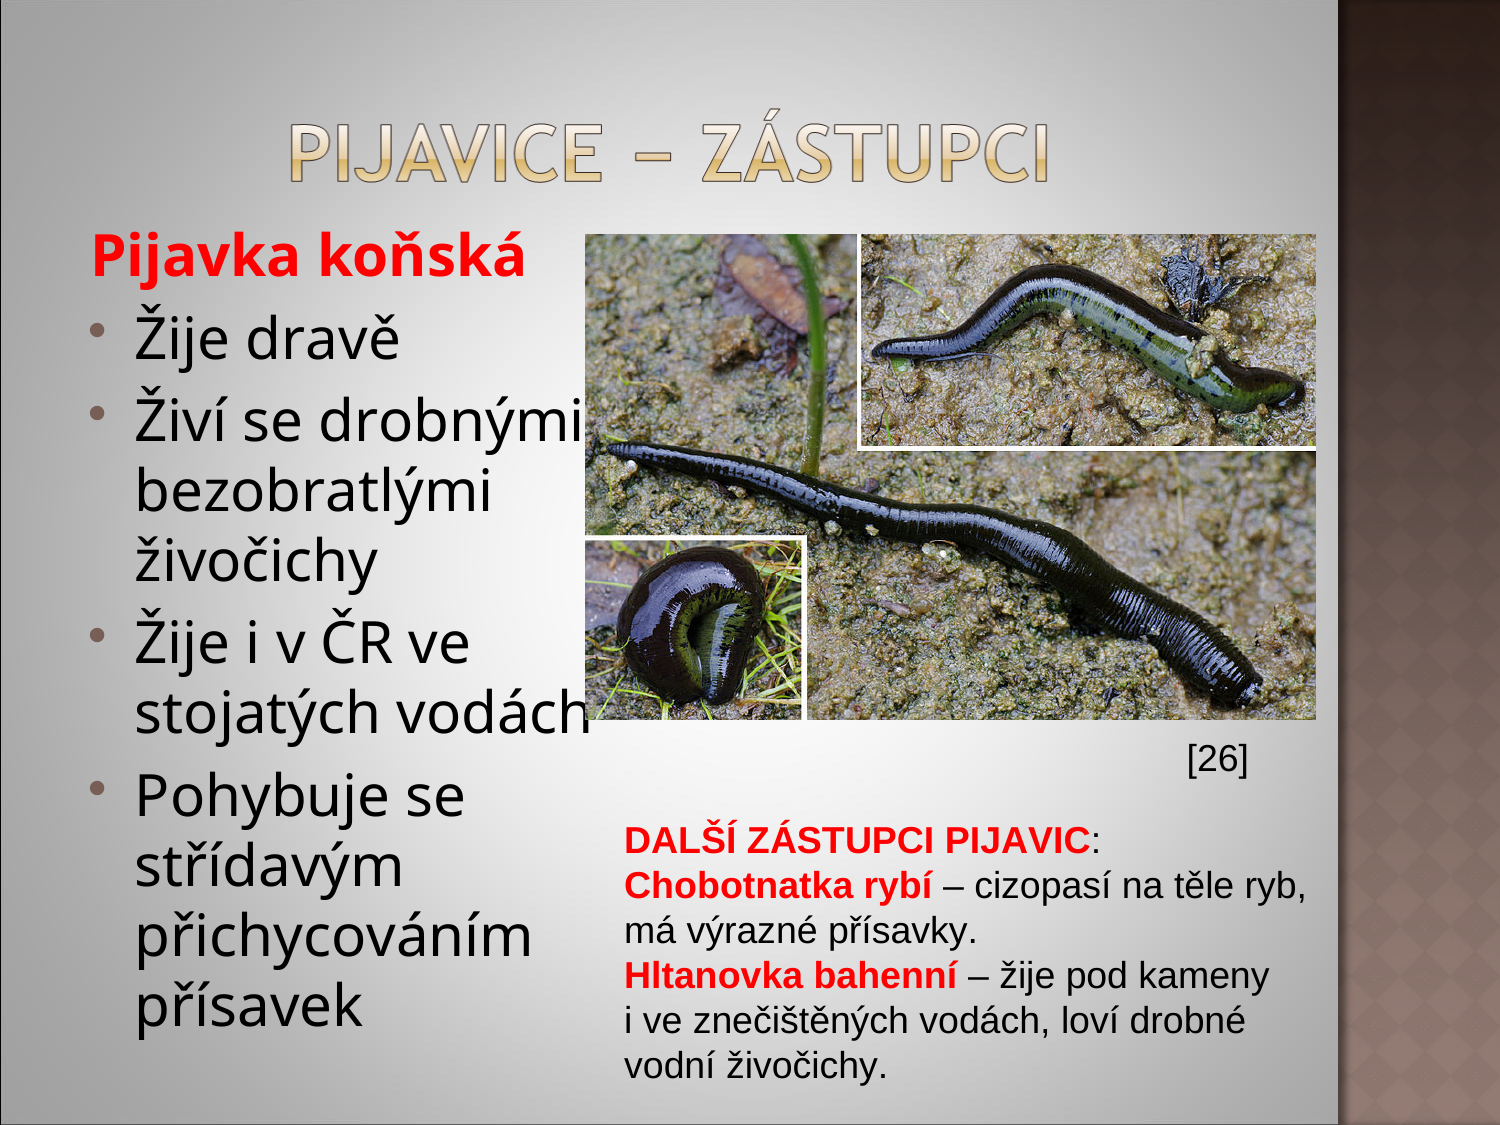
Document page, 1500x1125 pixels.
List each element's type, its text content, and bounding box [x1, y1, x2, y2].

list Pijavka koňská Žije dravě Živí se drobnými bezobratlými živočichy Žije i v ČR ve stojatých vodách Pohybuje se střídavým přichycováním přísavek [74, 210, 653, 1046]
text_box [73, 52, 1265, 201]
text_box [585, 234, 1316, 720]
text_box DALŠÍ ZÁSTUPCI PIJAVIC: Chobotnatka rybí – cizopasí na těle ryb, má výrazné přísavky. Hltanovka bahenní – žije pod kameny i ve znečištěných vodách, loví drobné vodní živočichy. [609, 808, 1376, 1094]
text_box [26] [1171, 726, 1278, 787]
picture [0, 0, 1500, 1125]
